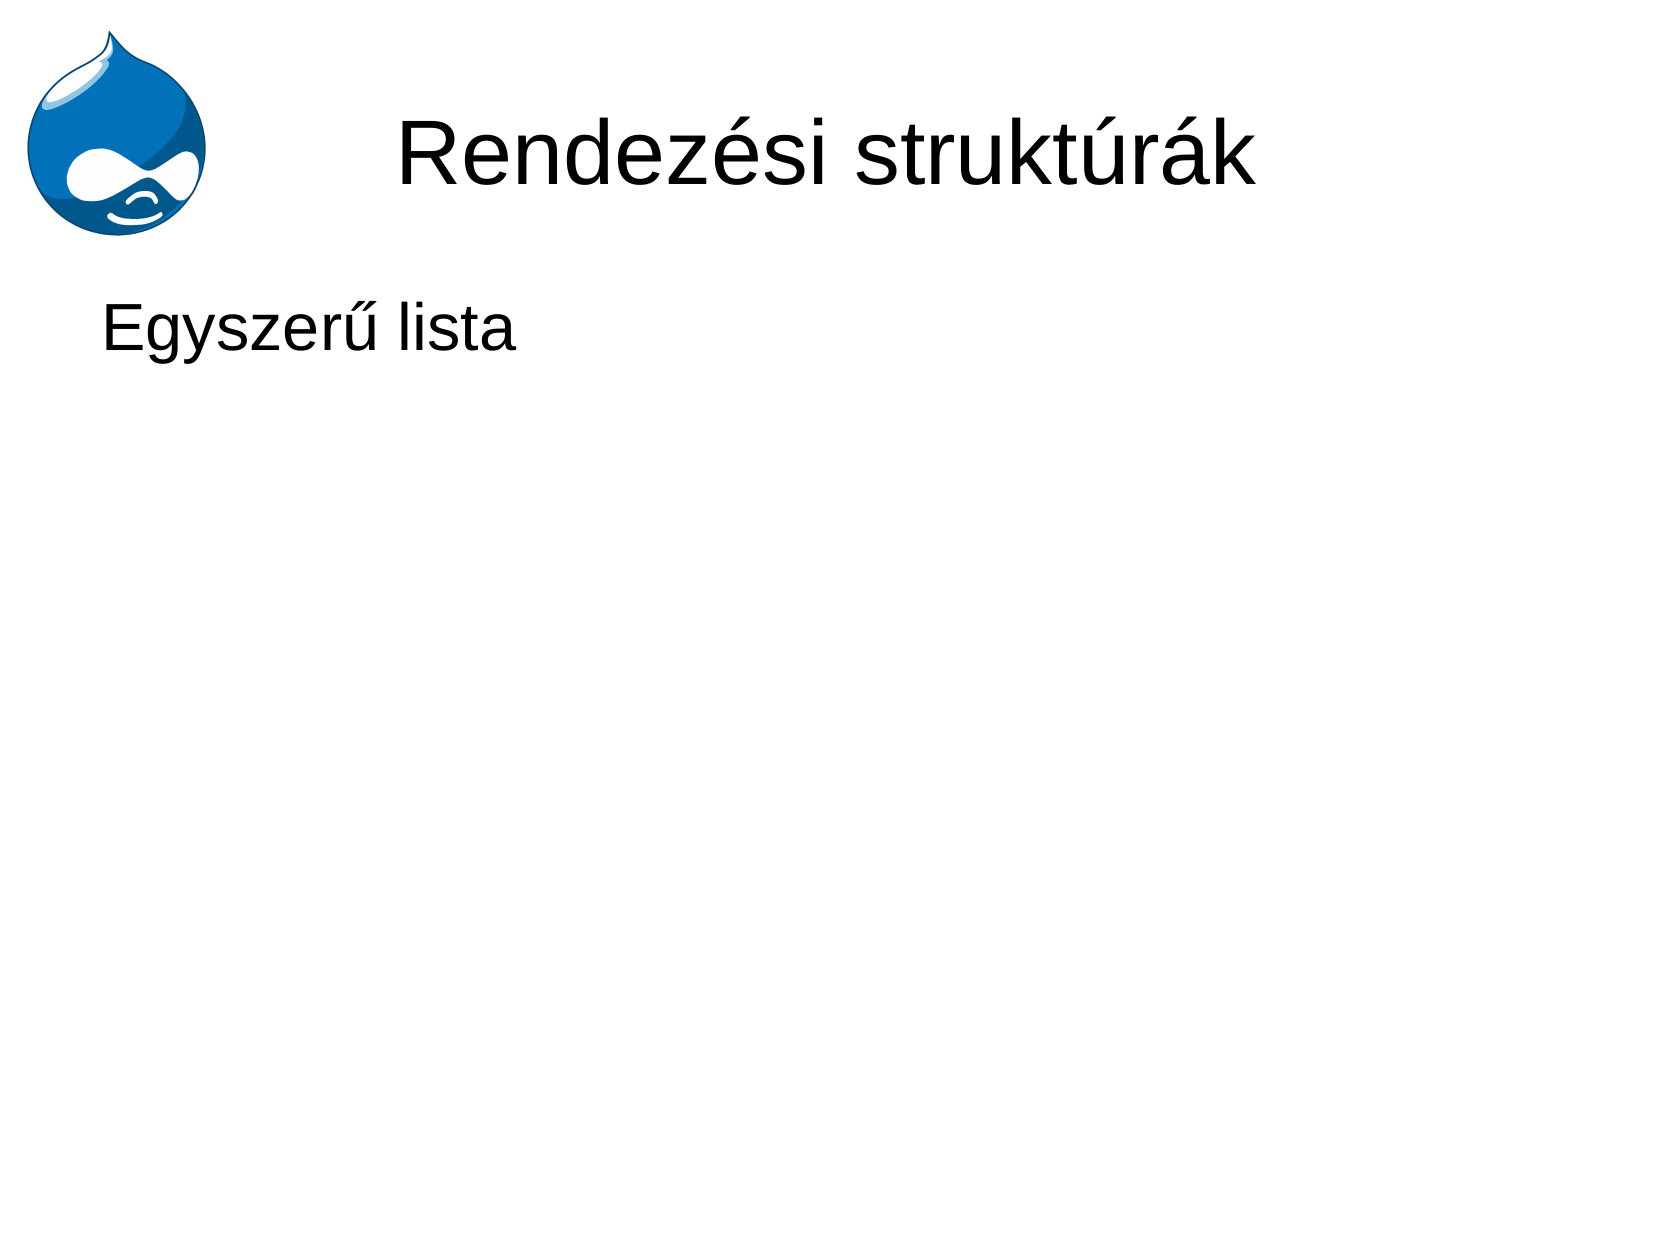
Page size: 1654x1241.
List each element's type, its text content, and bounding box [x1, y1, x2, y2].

list Egyszerű lista [82, 290, 1571, 1109]
picture [26, 29, 207, 237]
title Rendezési struktúrák [82, 49, 1571, 257]
